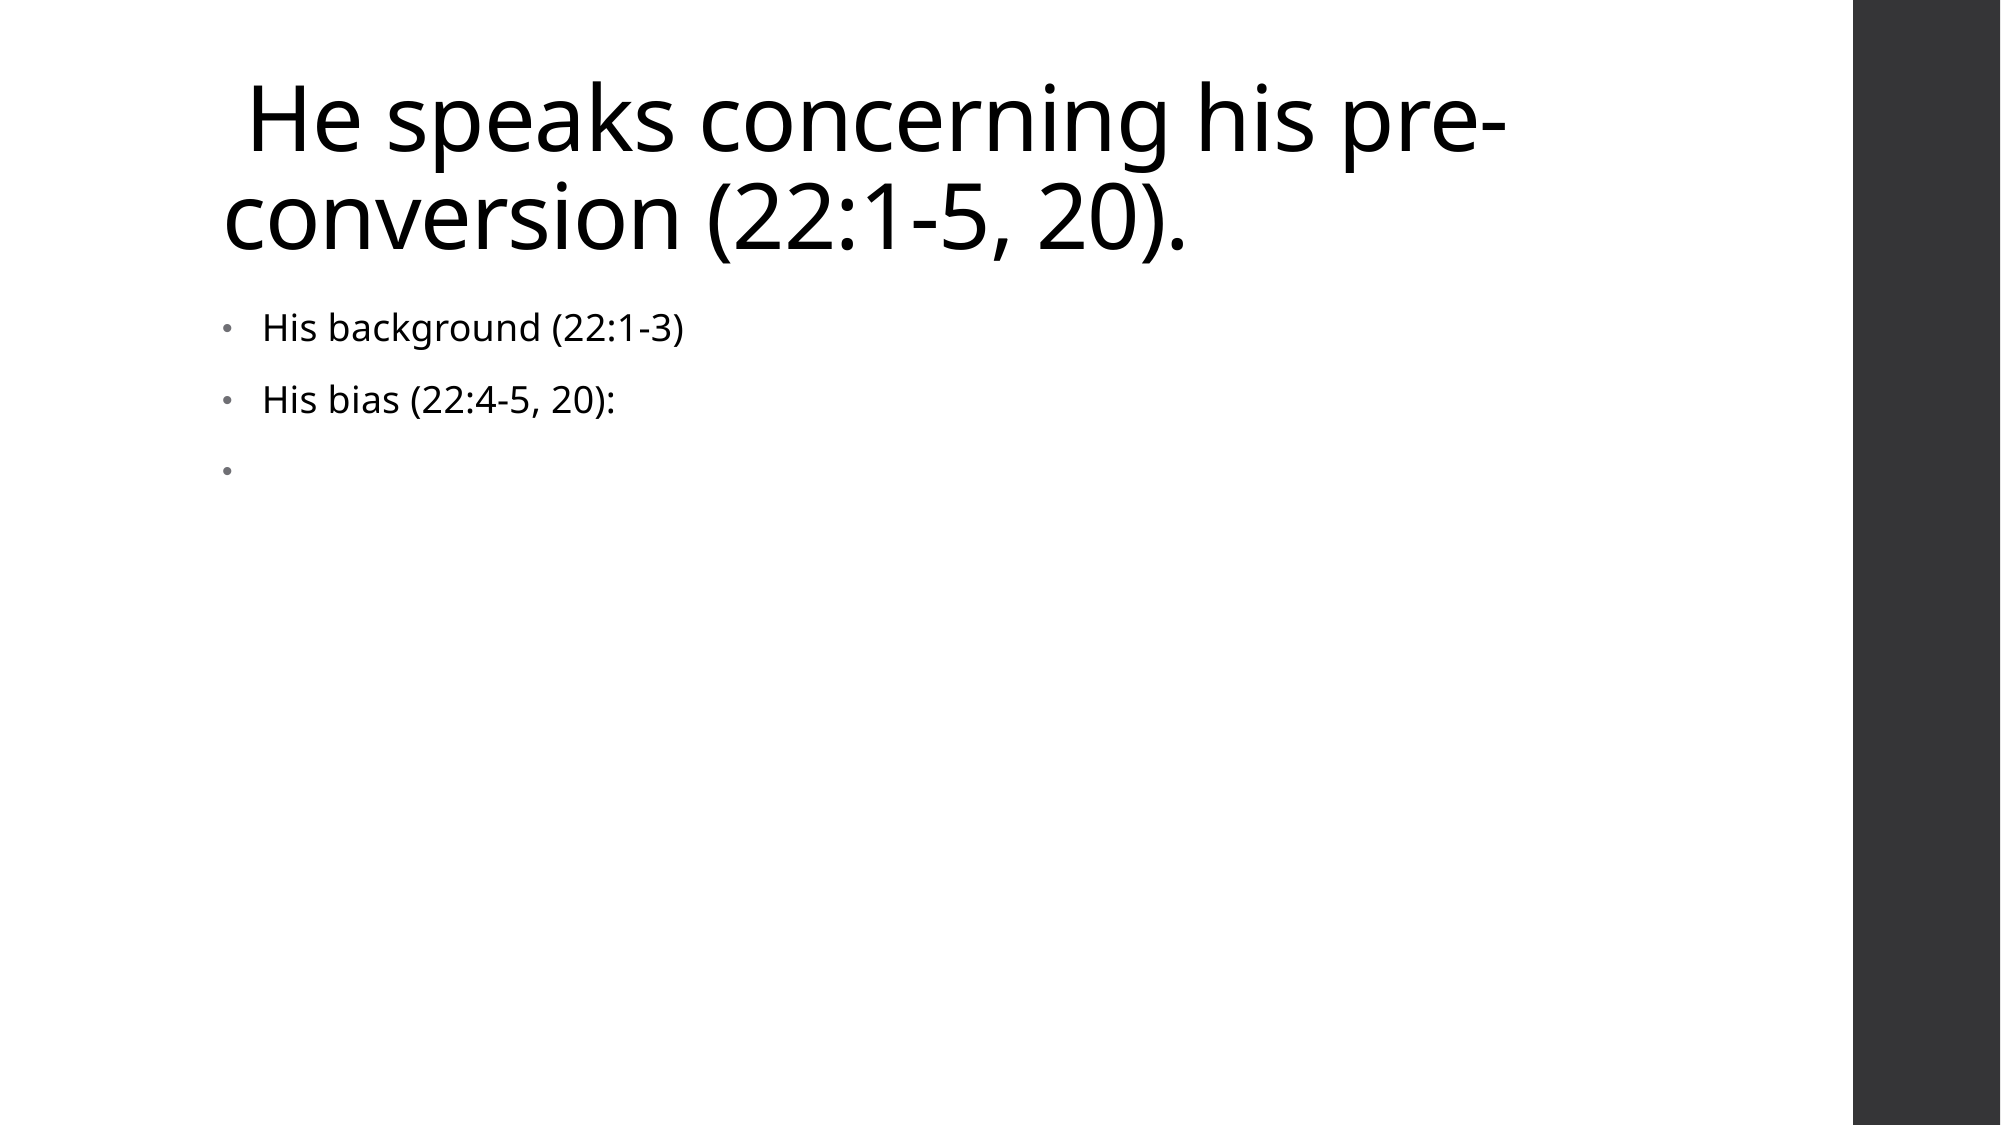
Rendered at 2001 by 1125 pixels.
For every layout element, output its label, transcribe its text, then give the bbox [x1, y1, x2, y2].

title He speaks concerning his pre-conversion (22:1-5, 20). [206, 60, 1797, 278]
list His background (22:1-3) His bias (22:4-5, 20): [206, 299, 1617, 1014]
